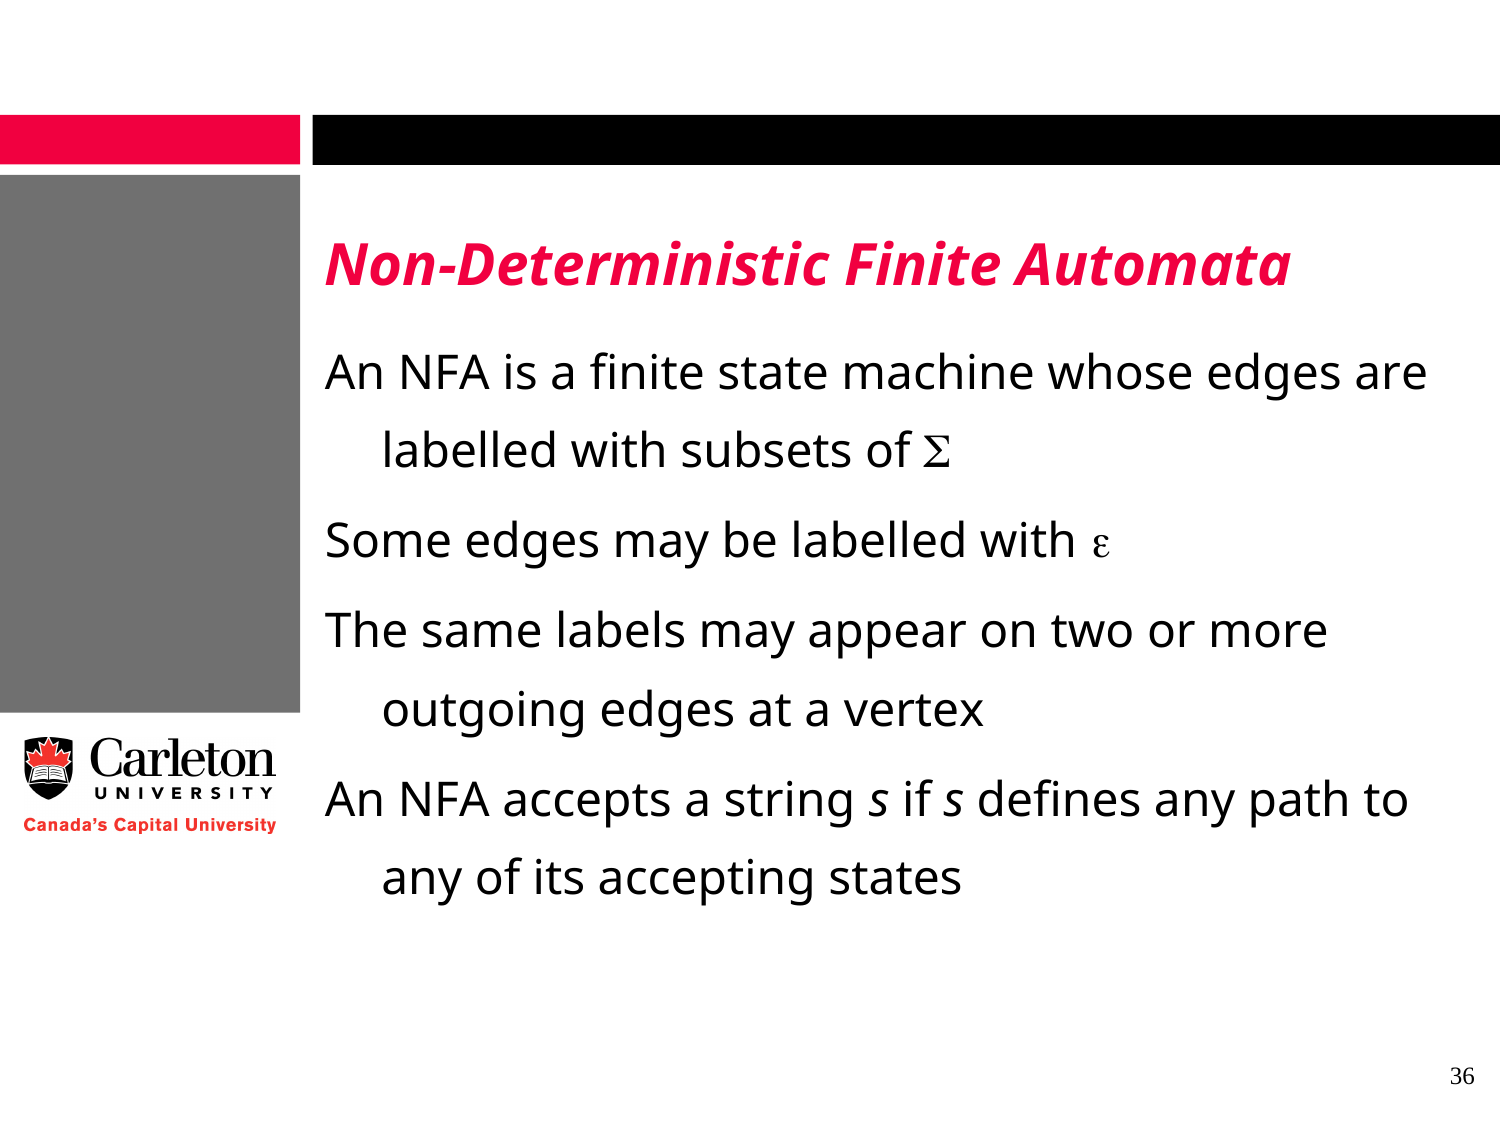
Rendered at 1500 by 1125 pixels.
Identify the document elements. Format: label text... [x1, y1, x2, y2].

picture [24, 737, 276, 834]
title Non-Deterministic Finite Automata [324, 194, 1450, 324]
list An NFA is a finite state machine whose edges are labelled with subsets of S Some edges may be labelled with e The same labels may appear on two or more outgoing edges at a vertex An NFA accepts a string s if s defines any path to any of its accepting states [324, 324, 1450, 1036]
